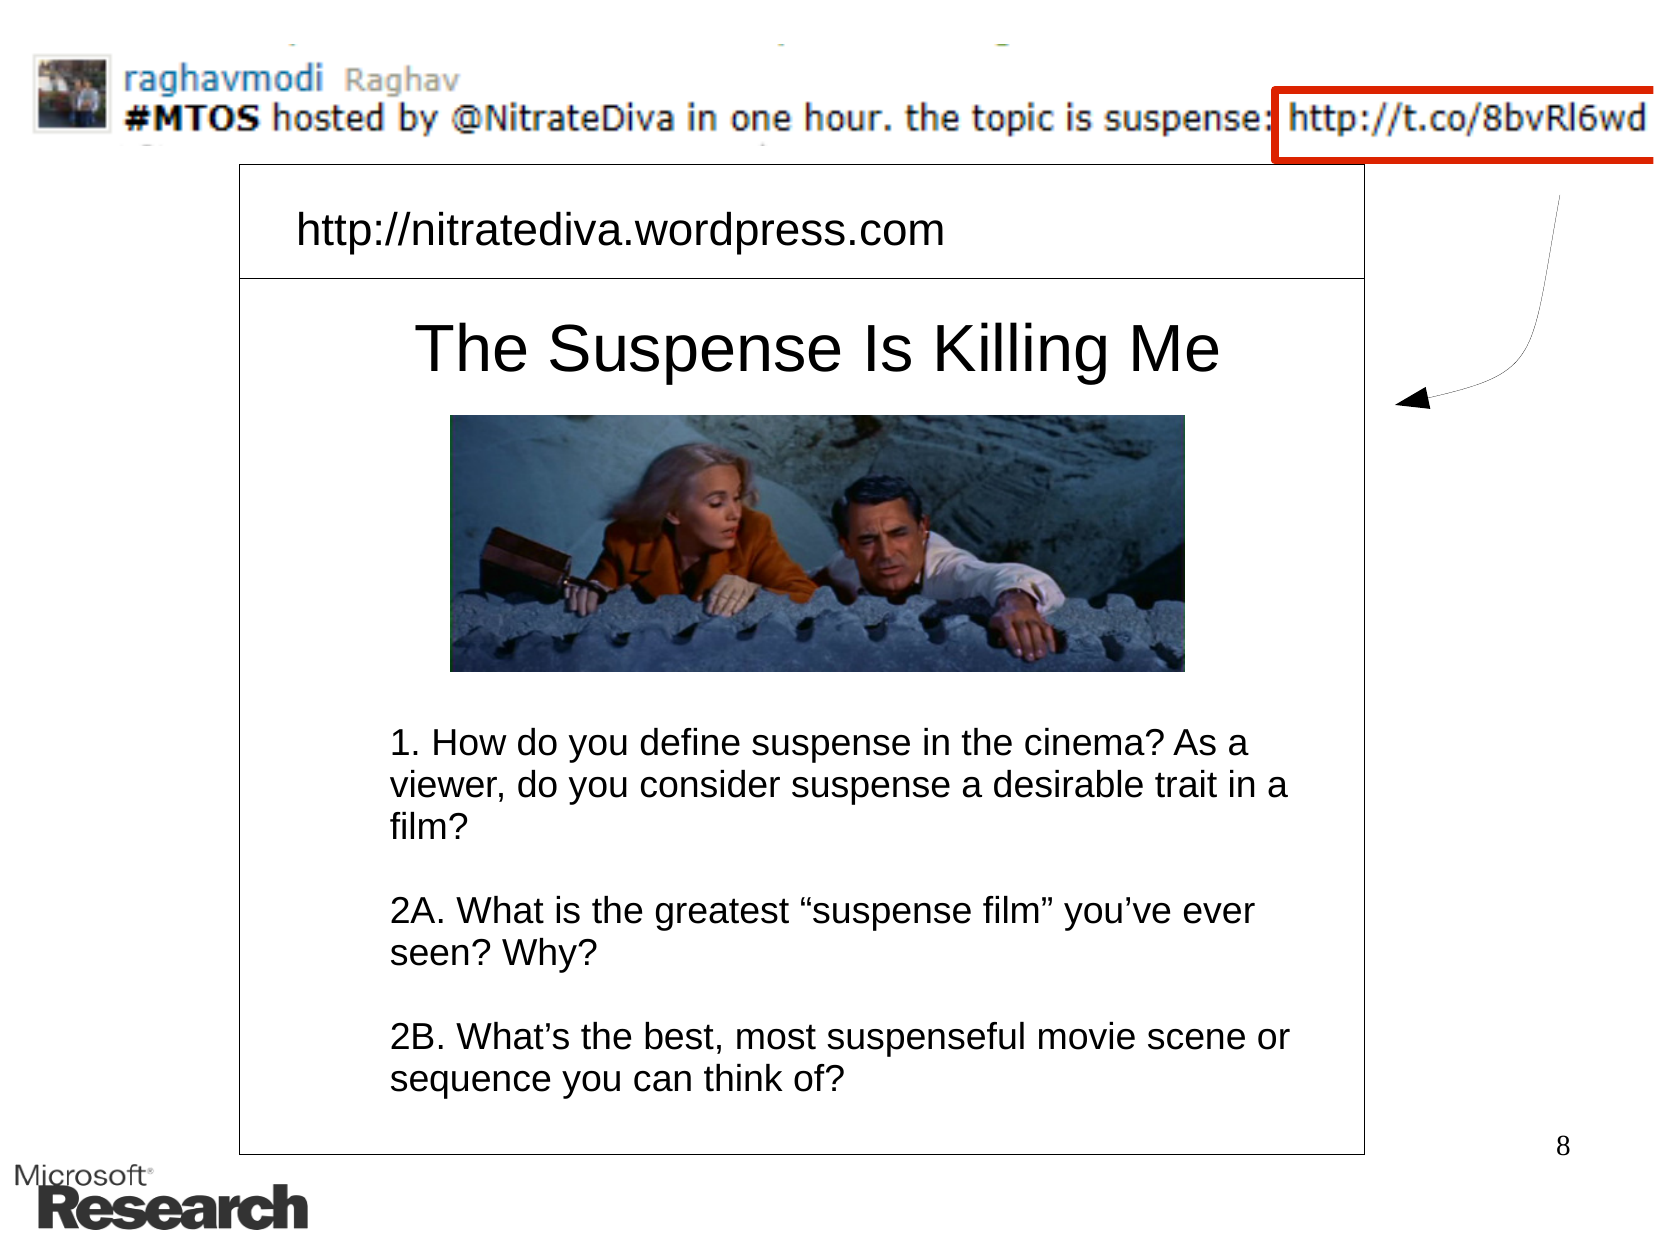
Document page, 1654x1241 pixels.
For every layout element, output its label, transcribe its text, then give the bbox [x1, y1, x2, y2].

picture [240, 1148, 322, 1154]
picture [450, 415, 1185, 672]
text_box http://nitratediva.wordpress.com [281, 196, 961, 263]
picture [0, 44, 1654, 146]
text_box The Suspense Is Killing Me [399, 303, 1245, 394]
picture [1279, 94, 1654, 146]
text_box 1. How do you define suspense in the cinema? As a viewer, do you consider suspense a desirable trait in a film? 2A. What is the greatest “suspense film” you’ve ever seen? Why? 2B. What’s the best, most suspenseful movie scene or sequence you can think of? [374, 713, 1360, 1107]
picture [5, 1148, 322, 1241]
